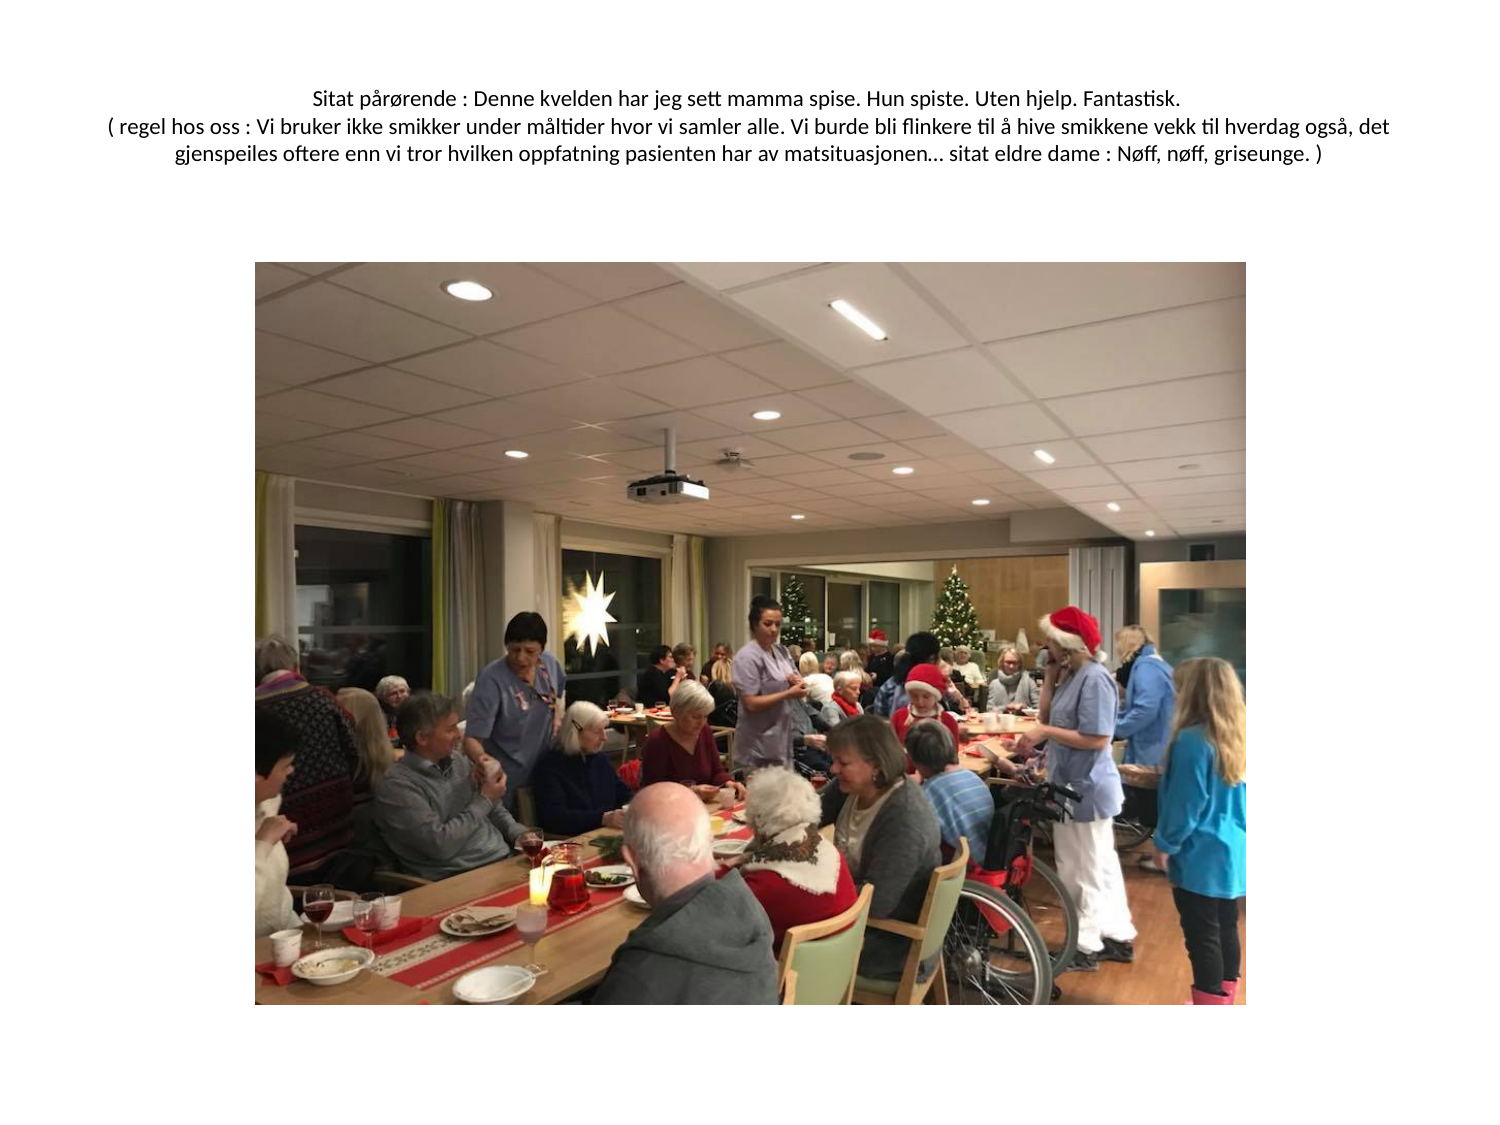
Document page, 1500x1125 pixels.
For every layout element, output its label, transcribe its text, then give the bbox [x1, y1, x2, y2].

picture [255, 262, 1246, 1005]
title Sitat pårørende : Denne kvelden har jeg sett mamma spise. Hun spiste. Uten hjelp. Fantastisk. ( regel hos oss : Vi bruker ikke smikker under måltider hvor vi samler alle. Vi burde bli flinkere til å hive smikkene vekk til hverdag også, det gjenspeiles oftere enn vi tror hvilken oppfatning pasienten har av matsituasjonen… sitat eldre dame : Nøff, nøff, griseunge. ) [75, 45, 1426, 233]
